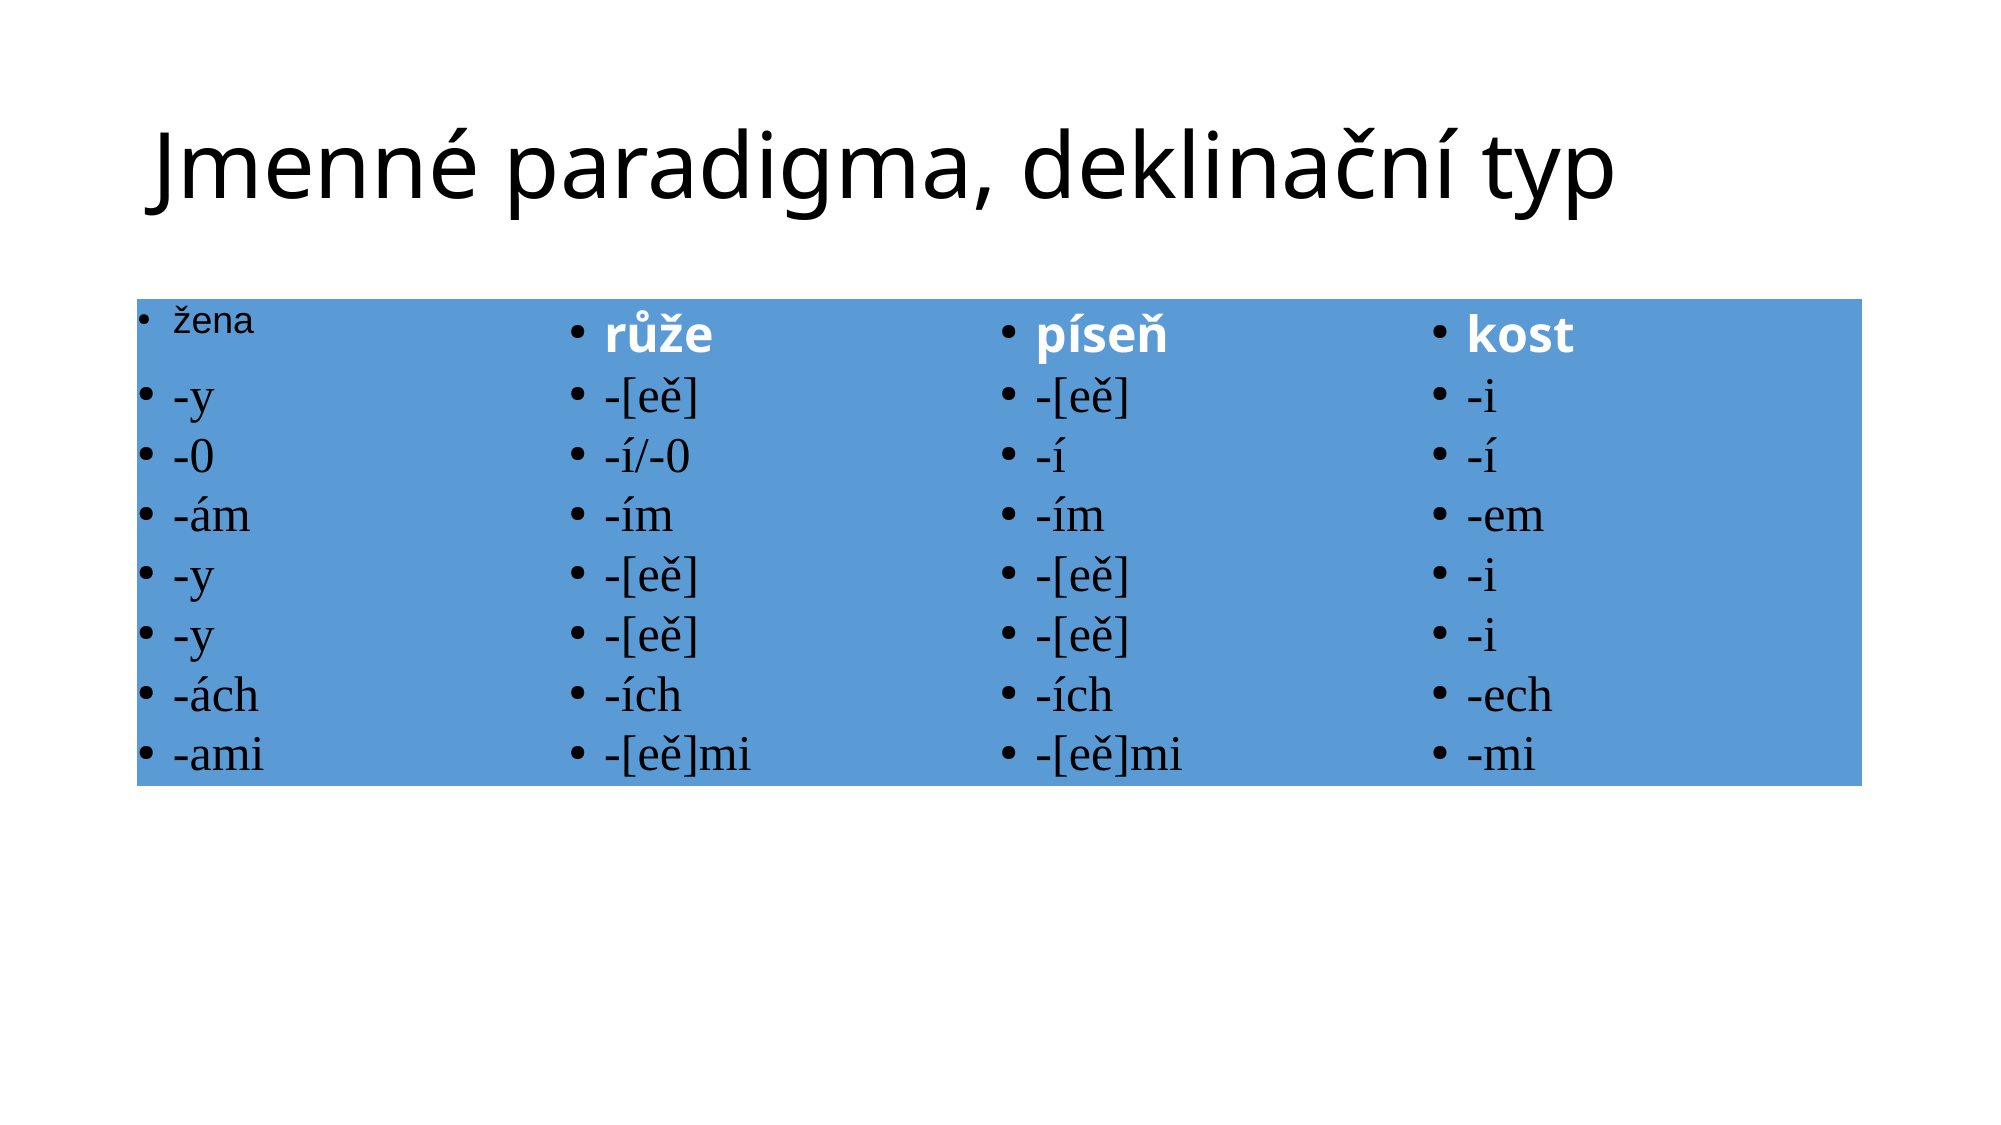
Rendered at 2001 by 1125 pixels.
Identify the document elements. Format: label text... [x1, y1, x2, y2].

table_cell -ách [137, 667, 569, 726]
table_cell -í [1431, 428, 1862, 487]
table_cell -ami [137, 726, 569, 786]
table_cell -[eě] [1000, 607, 1431, 667]
table_cell -[eě] [1000, 368, 1431, 428]
table_cell -[eě]mi [1000, 726, 1431, 786]
table_header růže [569, 299, 1000, 368]
table_cell -y [137, 607, 569, 667]
table_cell -0 [137, 428, 569, 487]
table_cell -ím [1000, 487, 1431, 547]
table_cell -y [137, 547, 569, 607]
table_cell -[eě]mi [569, 726, 1000, 786]
table_cell -í [1000, 428, 1431, 487]
table_cell -ám [137, 487, 569, 547]
table_cell -í/-0 [569, 428, 1000, 487]
table_cell -[eě] [1000, 547, 1431, 607]
table_header píseň [1000, 299, 1431, 368]
table_cell -y [137, 368, 569, 428]
title Jmenné paradigma, deklinační typ [137, 59, 1863, 278]
table_cell -i [1431, 607, 1862, 667]
table_cell -ích [569, 667, 1000, 726]
table_cell -ích [1000, 667, 1431, 726]
table_cell -ím [569, 487, 1000, 547]
table_cell -[eě] [569, 547, 1000, 607]
table_header kost [1431, 299, 1862, 368]
table_cell -[eě] [569, 607, 1000, 667]
table_cell -em [1431, 487, 1862, 547]
table_cell -i [1431, 547, 1862, 607]
table_header žena [137, 299, 569, 368]
table_cell -ech [1431, 667, 1862, 726]
table_cell -[eě] [569, 368, 1000, 428]
table_cell -i [1431, 368, 1862, 428]
table_cell -mi [1431, 726, 1862, 786]
